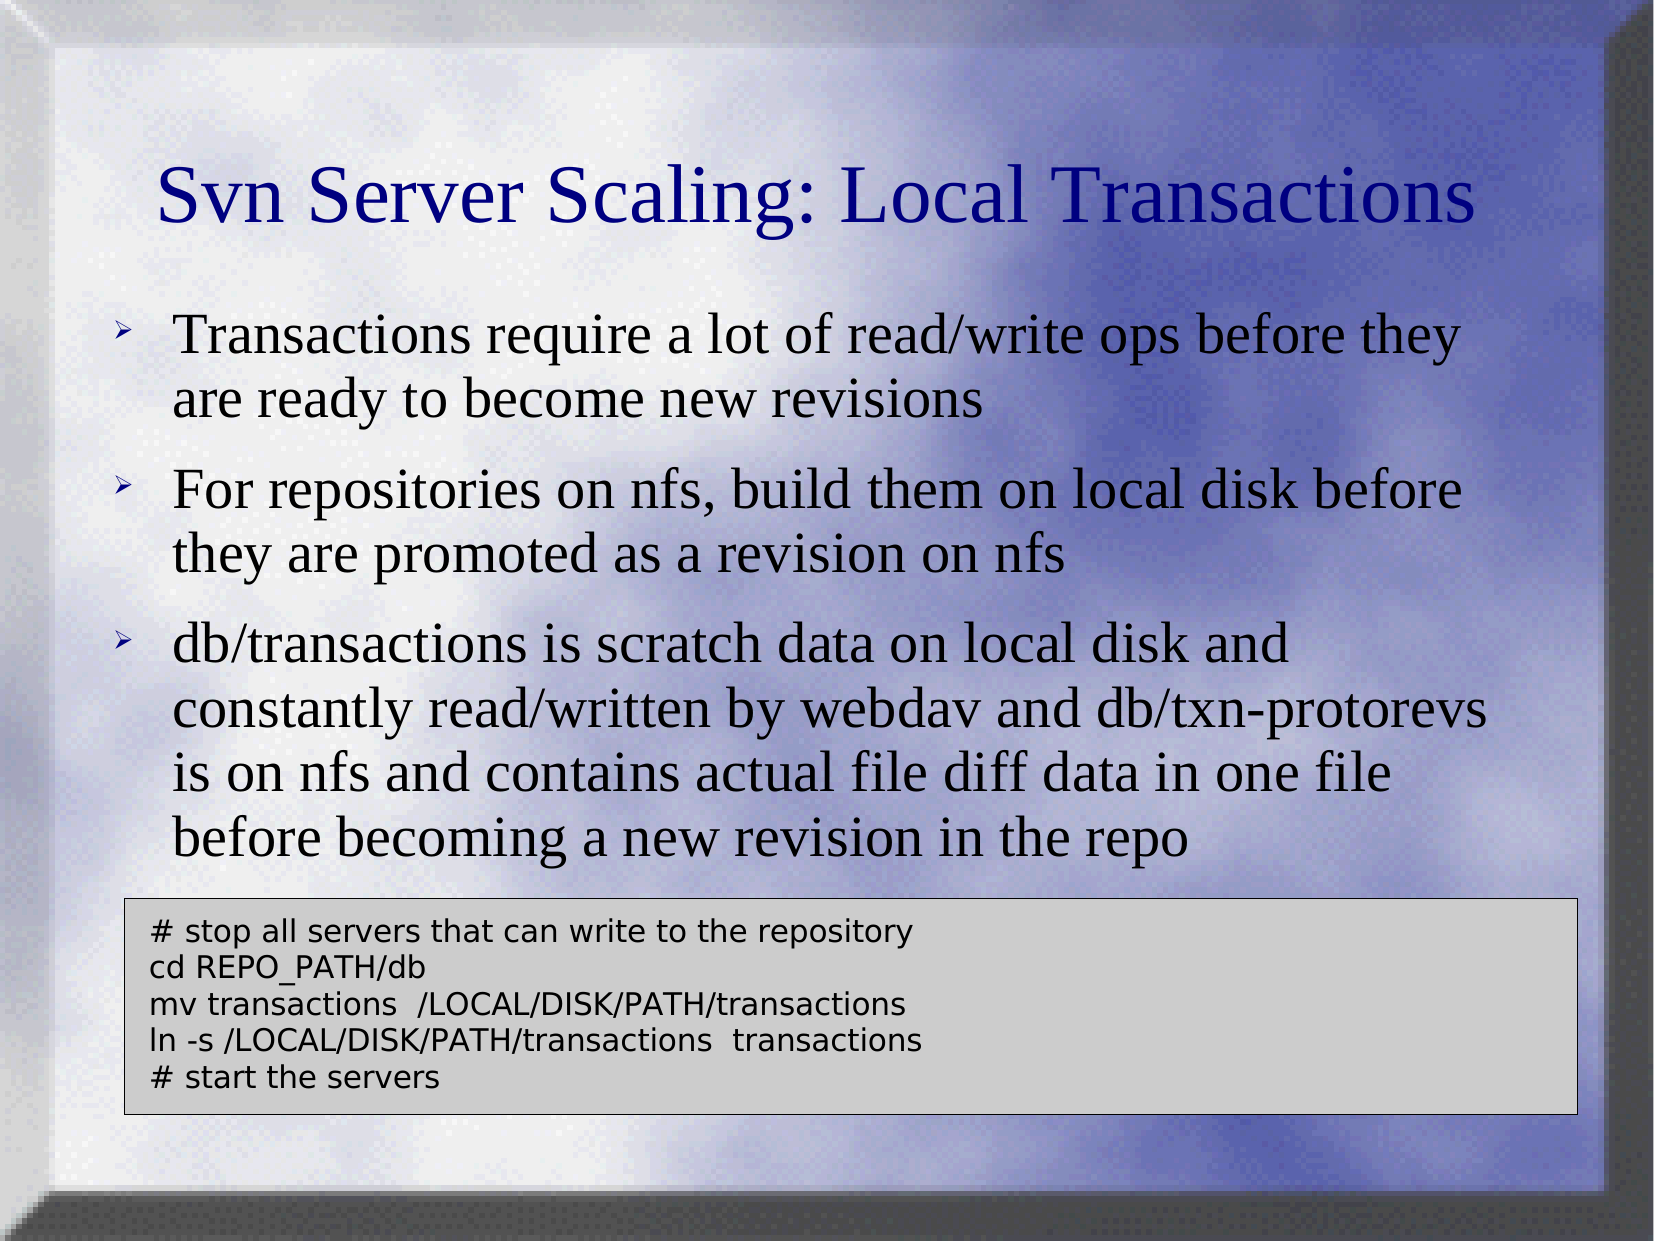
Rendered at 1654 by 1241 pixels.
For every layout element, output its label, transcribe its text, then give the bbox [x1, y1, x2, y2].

text_box # stop all servers that can write to the repository cd REPO_PATH/db mv transactions /LOCAL/DISK/PATH/transactions ln -s /LOCAL/DISK/PATH/transactions transactions # start the servers [124, 898, 1578, 1115]
picture [0, 0, 1654, 1241]
title Svn Server Scaling: Local Transactions [81, 128, 1554, 260]
list Transactions require a lot of read/write ops before they are ready to become new revisions For repositories on nfs, build them on local disk before they are promoted as a revision on nfs db/transactions is scratch data on local disk and constantly read/written by webdav and db/txn-protorevs is on nfs and contains actual file diff data in one file before becoming a new revision in the repo [113, 301, 1526, 870]
